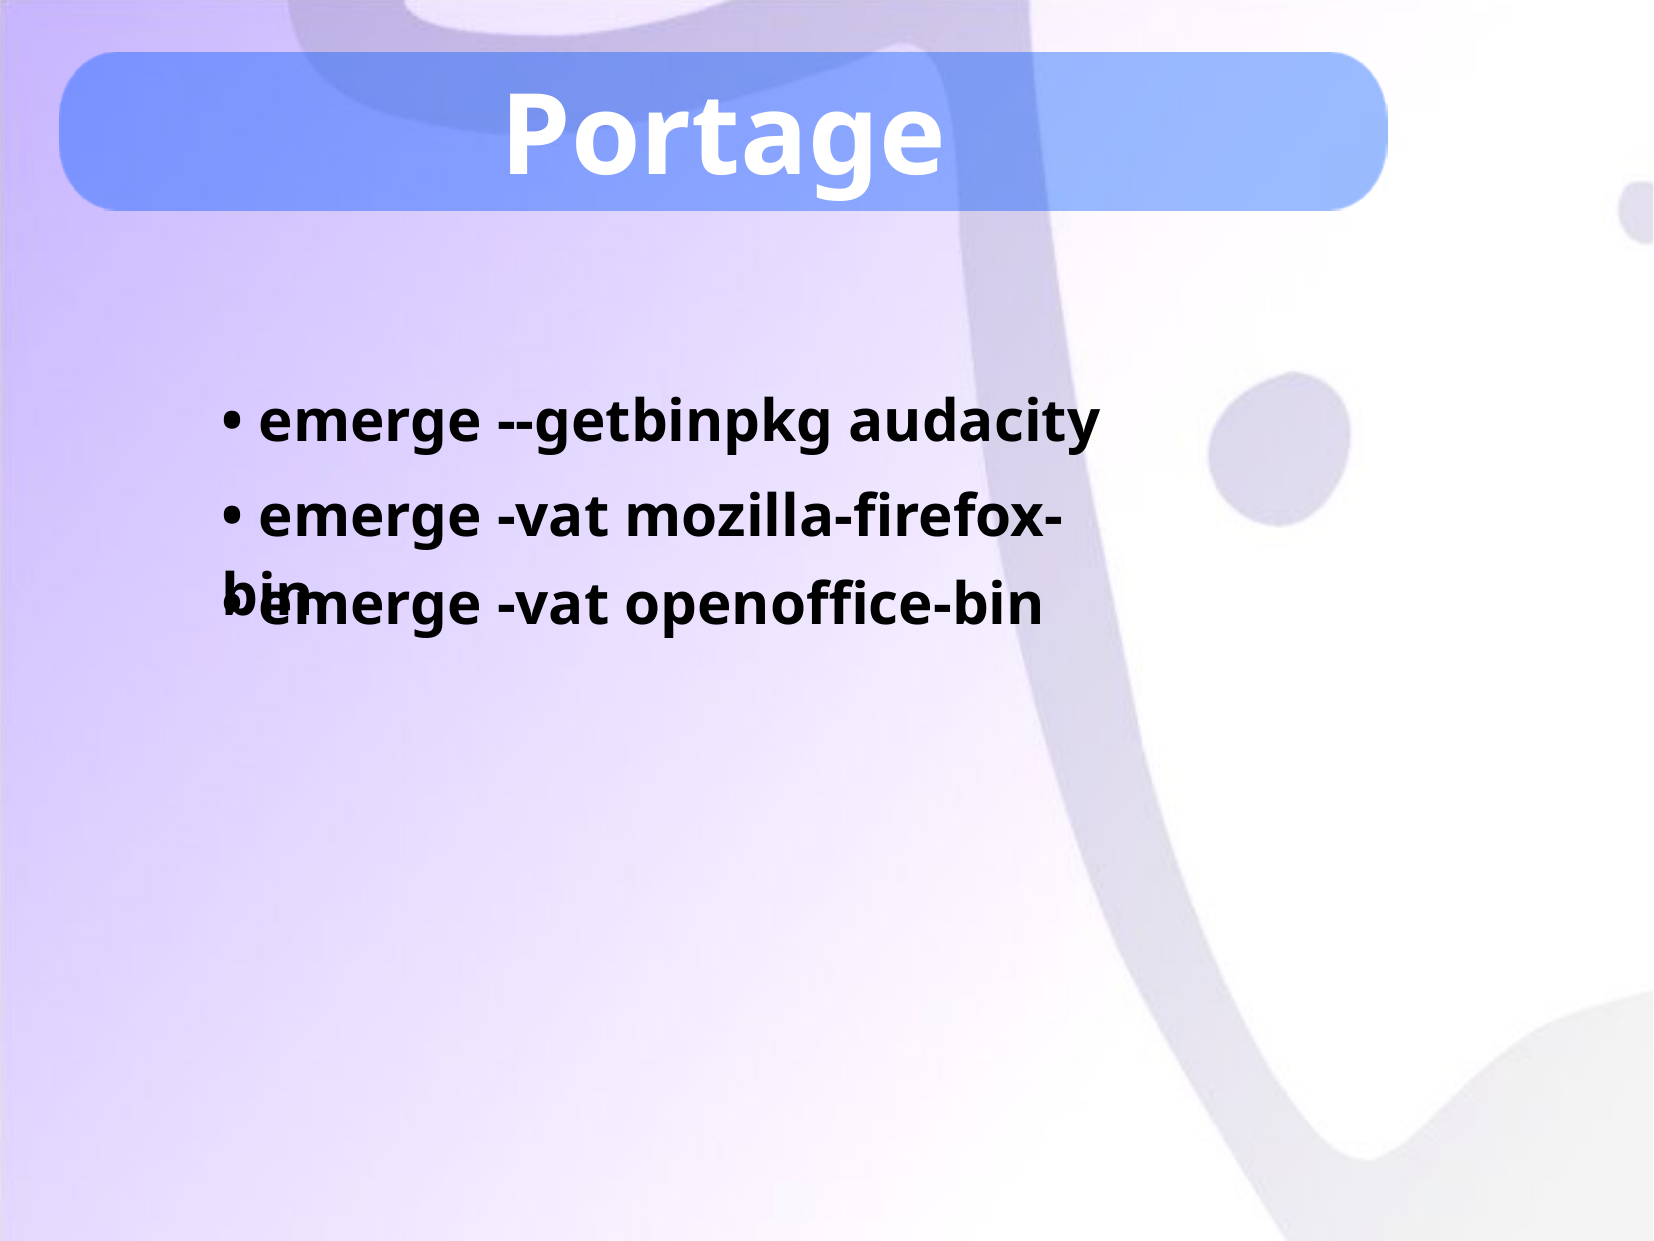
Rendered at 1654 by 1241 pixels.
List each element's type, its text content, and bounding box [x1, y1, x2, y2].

text_box • emerge -vat mozilla-firefox-bin [206, 466, 1152, 547]
picture [0, 0, 1654, 1241]
text_box • emerge --getbinpkg audacity [206, 372, 1152, 452]
text_box • emerge -vat openoffice-bin [206, 555, 1152, 636]
